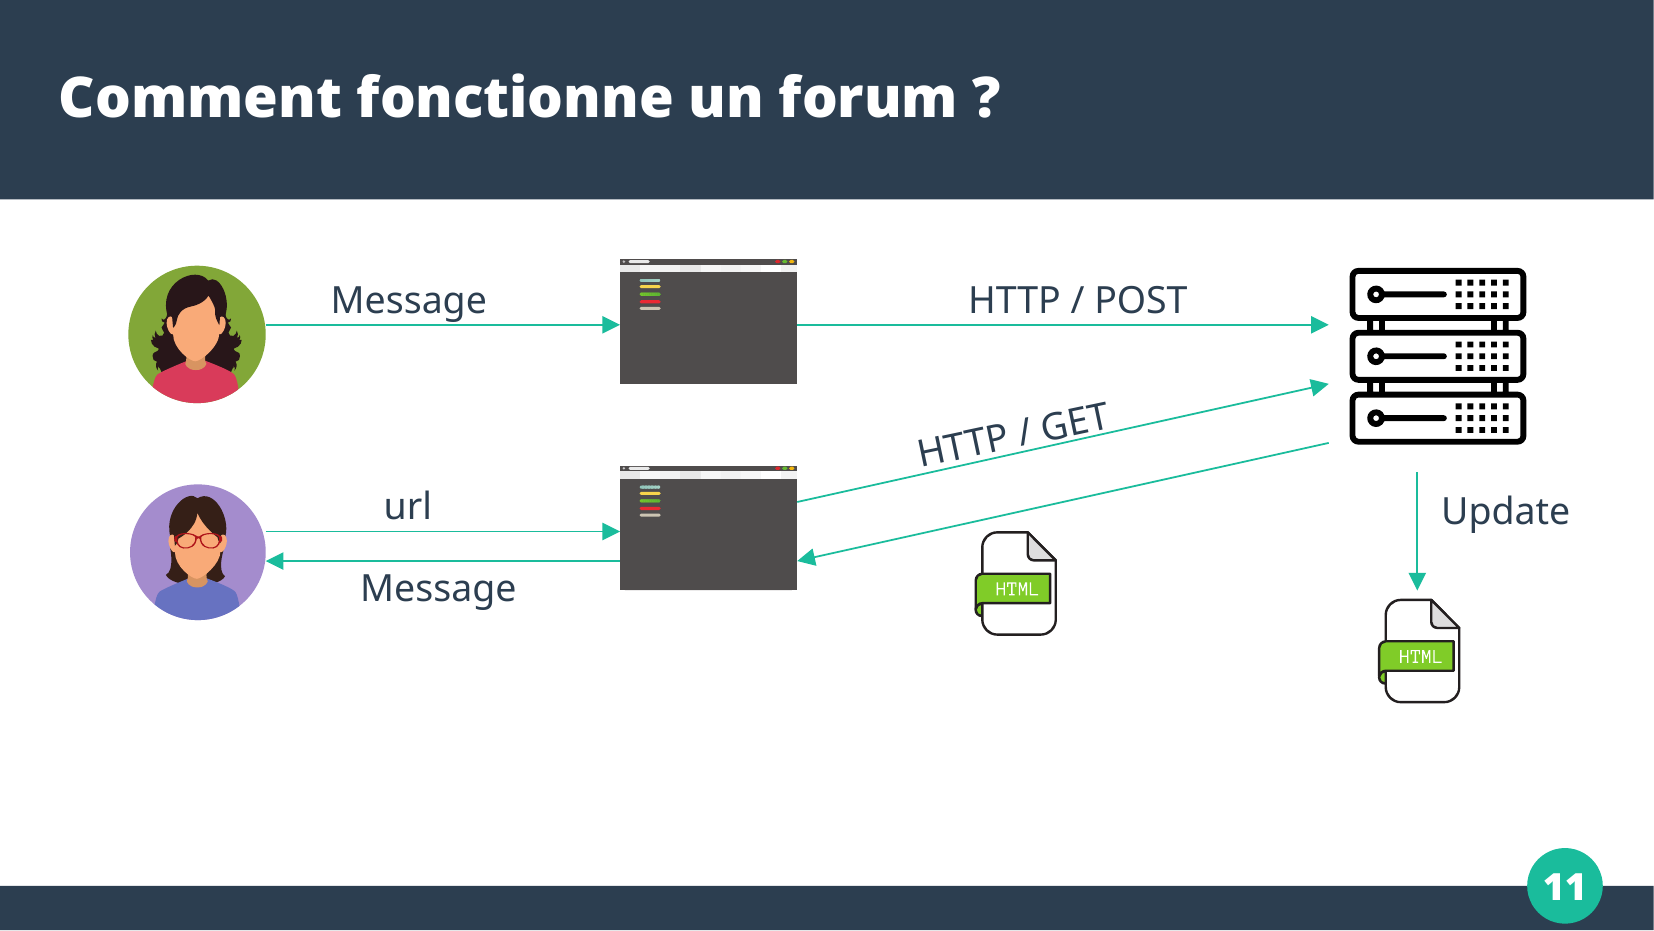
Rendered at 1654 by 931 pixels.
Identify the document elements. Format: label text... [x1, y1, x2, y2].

picture [127, 265, 266, 414]
picture [620, 258, 798, 384]
title Comment fonctionne un forum ? [59, 37, 1595, 155]
text_box Message [345, 554, 539, 621]
picture [129, 480, 266, 621]
text_box Update [1417, 476, 1595, 543]
text_box Message [315, 265, 510, 332]
text_box url [368, 472, 449, 539]
picture [1349, 267, 1527, 445]
text_box HTTP / POST [915, 265, 1241, 332]
picture [974, 504, 1062, 650]
picture [974, 499, 1062, 520]
picture [1377, 566, 1465, 718]
text_box HTTP / GET [847, 367, 1179, 500]
picture [620, 465, 798, 591]
